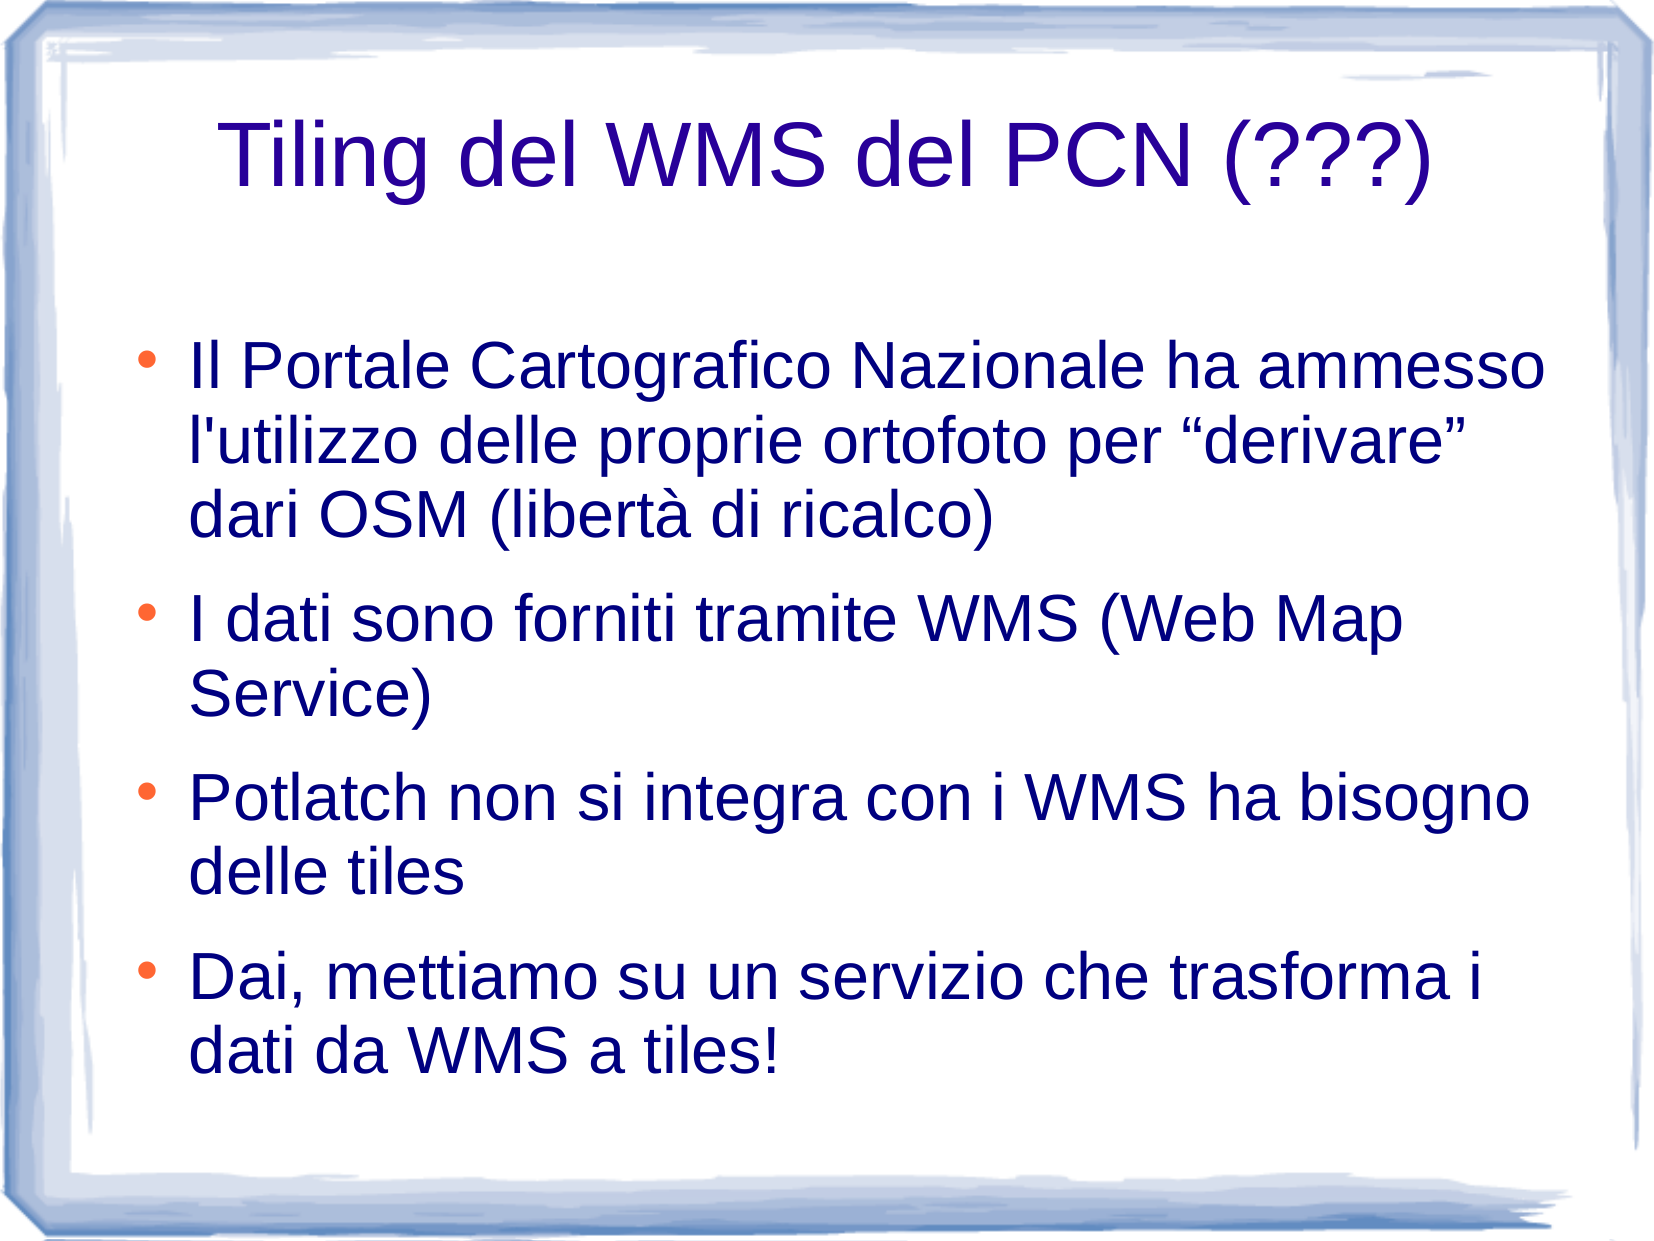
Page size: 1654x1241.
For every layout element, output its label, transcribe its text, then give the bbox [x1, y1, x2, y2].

picture [0, 0, 1654, 1241]
title Tiling del WMS del PCN (???) [82, 56, 1571, 249]
list Il Portale Cartografico Nazionale ha ammesso l'utilizzo delle proprie ortofoto per “derivare” dari OSM (libertà di ricalco) I dati sono forniti tramite WMS (Web Map Service) Potlatch non si integra con i WMS ha bisogno delle tiles Dai, mettiamo su un servizio che trasforma i dati da WMS a tiles! [118, 324, 1571, 1129]
